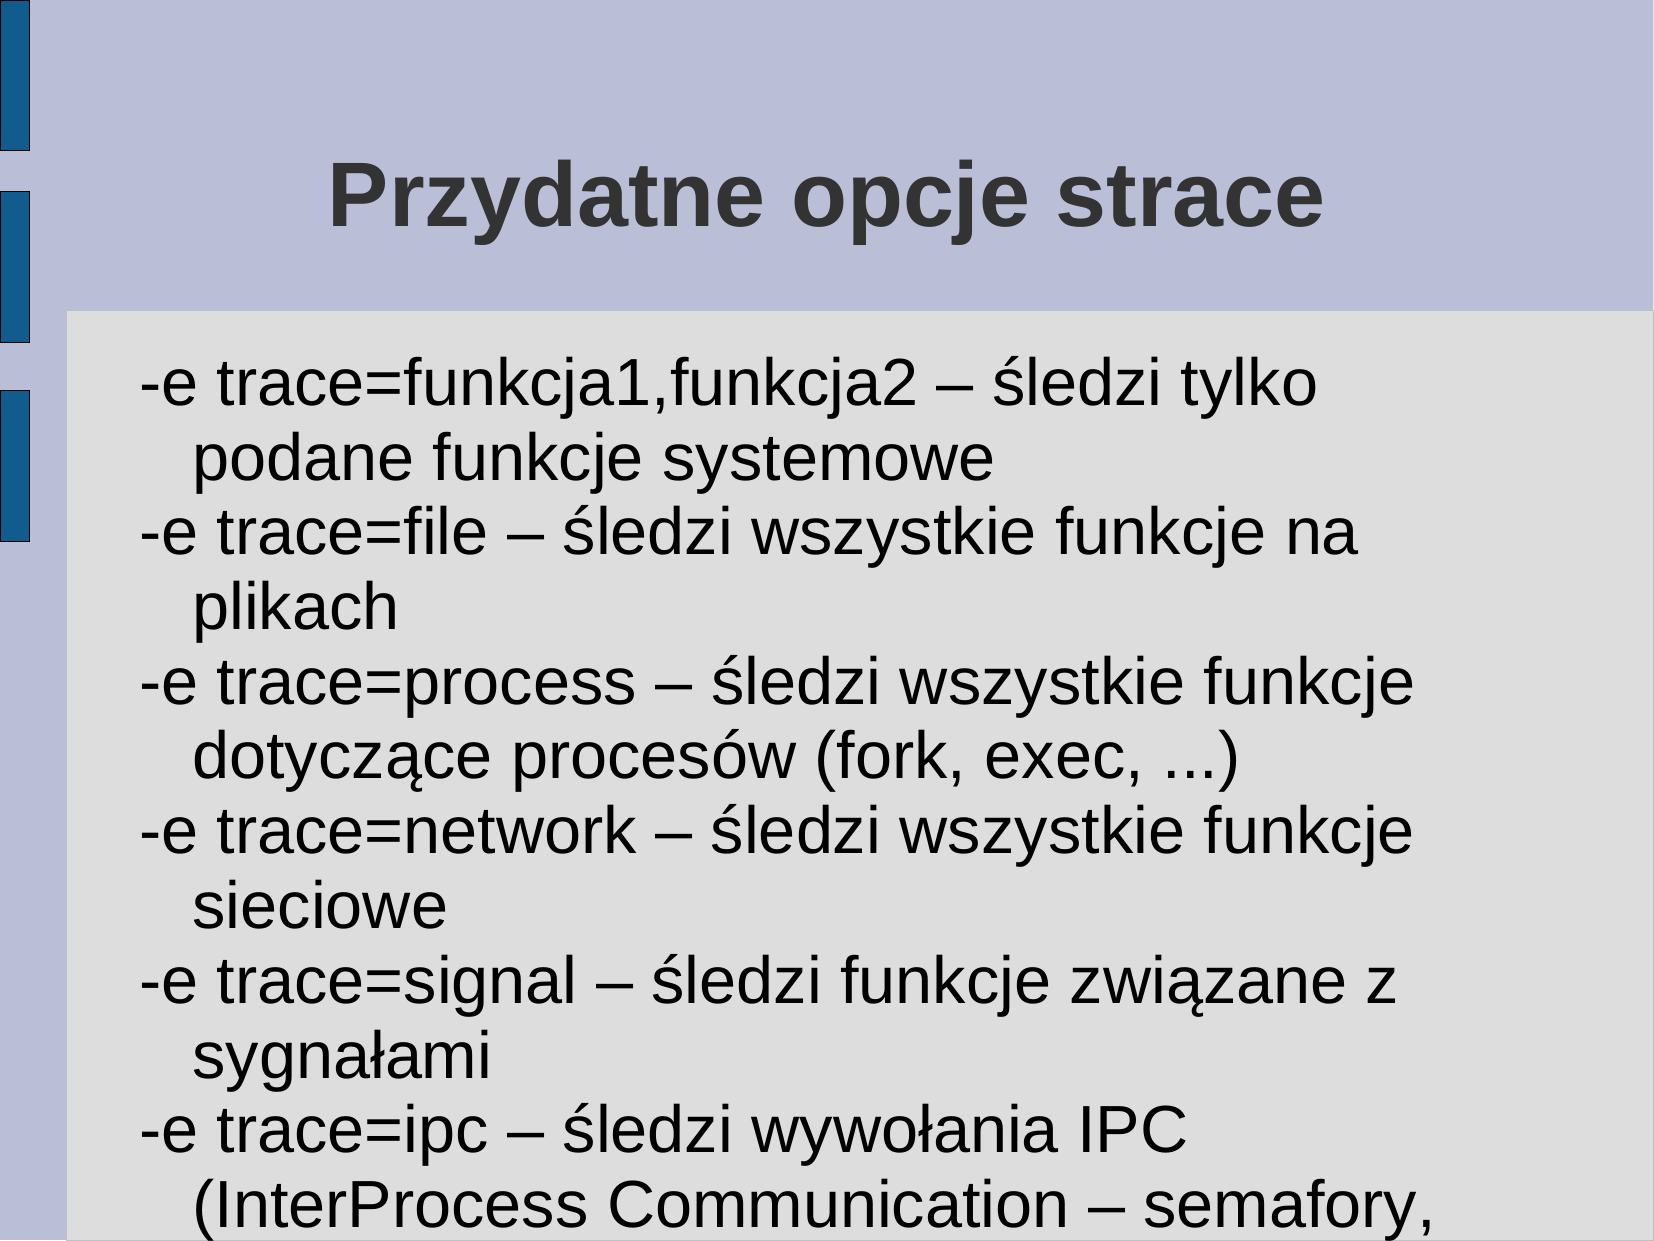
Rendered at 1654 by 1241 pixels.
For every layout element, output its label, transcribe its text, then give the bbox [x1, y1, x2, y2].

list -e trace=funkcja1,funkcja2 – śledzi tylko podane funkcje systemowe -e trace=file – śledzi wszystkie funkcje na plikach -e trace=process – śledzi wszystkie funkcje dotyczące procesów (fork, exec, ...) -e trace=network – śledzi wszystkie funkcje sieciowe -e trace=signal – śledzi funkcje związane z sygnałami -e trace=ipc – śledzi wywołania IPC (InterProcess Communication – semafory, łącza, itp.) -e abbrev=funkcje – dla których skracać struktury [121, 344, 1534, 1178]
title Przydatne opcje strace [121, 91, 1534, 299]
